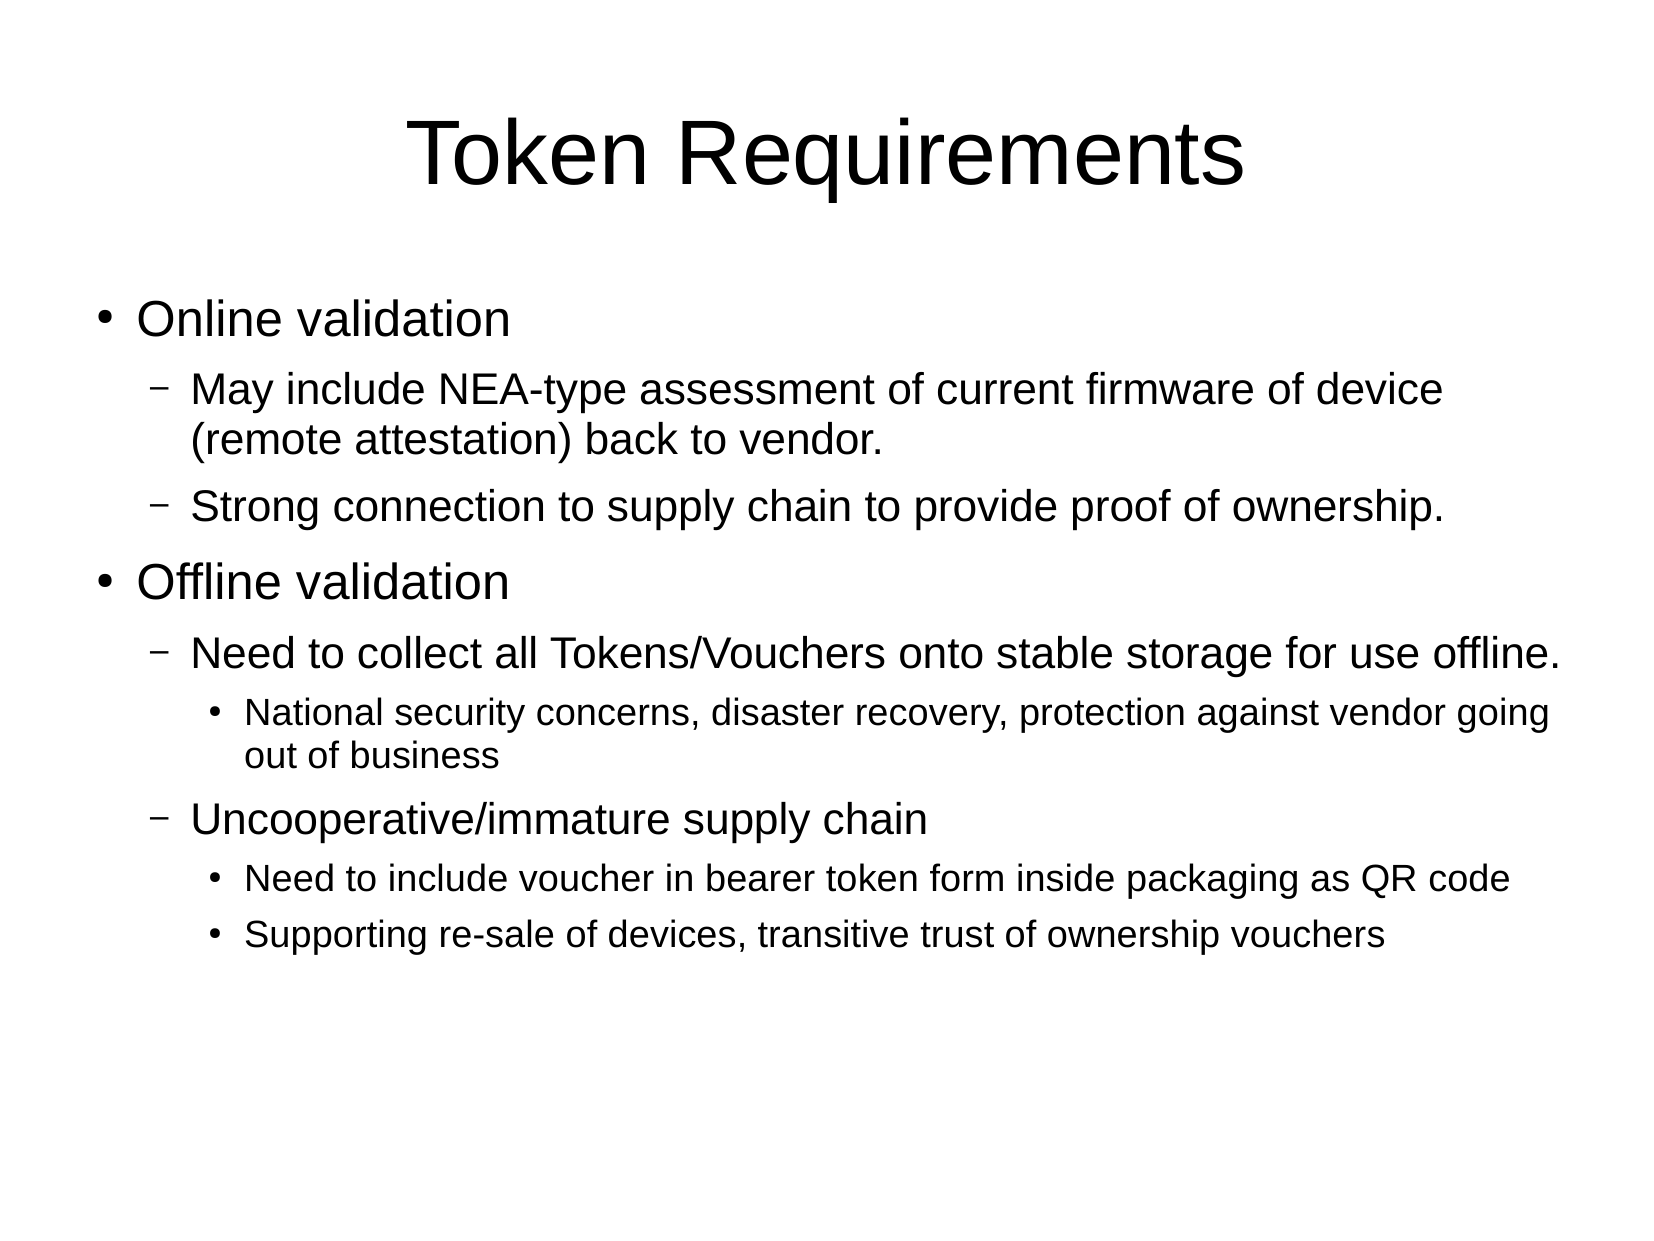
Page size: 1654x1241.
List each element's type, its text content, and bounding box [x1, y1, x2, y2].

list Online validation May include NEA-type assessment of current firmware of device (remote attestation) back to vendor. Strong connection to supply chain to provide proof of ownership. Offline validation Need to collect all Tokens/Vouchers onto stable storage for use offline. National security concerns, disaster recovery, protection against vendor going out of business Uncooperative/immature supply chain Need to include voucher in bearer token form inside packaging as QR code Supporting re-sale of devices, transitive trust of ownership vouchers [82, 290, 1571, 1010]
title Token Requirements [82, 49, 1571, 257]
